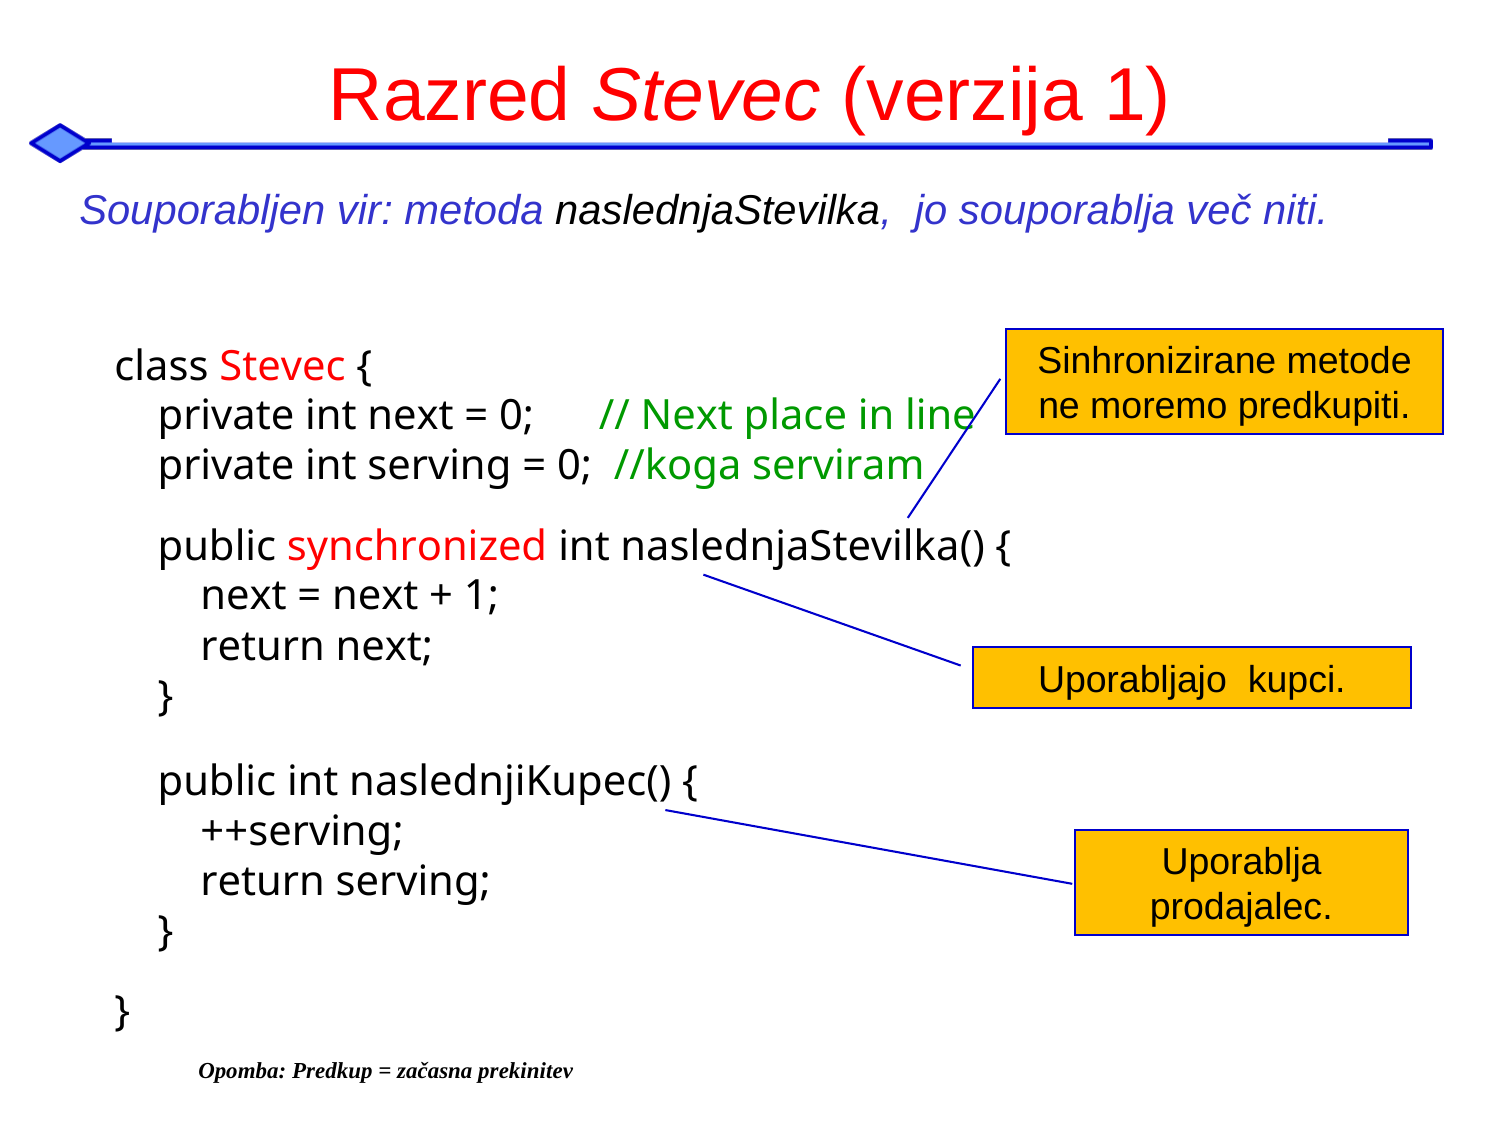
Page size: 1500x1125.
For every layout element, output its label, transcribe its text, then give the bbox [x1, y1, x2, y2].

text_box class Stevec { private int next = 0; // Next place in line private int serving = 0; //koga serviram public synchronized int naslednjaStevilka() { next = next + 1; return next; } public int naslednjiKupec() { ++serving; return serving; } } [99, 330, 1327, 1042]
text_box Sinhronizirane metode ne moremo predkupiti. [1006, 329, 1443, 434]
title Razred Stevec (verzija 1) [111, 37, 1389, 143]
text_box Uporablja prodajalec. [1075, 830, 1408, 935]
picture [28, 122, 1434, 164]
text_box Souporabljen vir: metoda naslednjaStevilka, jo souporablja več niti. [47, 181, 1453, 297]
text_box Opomba: Predkup = začasna prekinitev [183, 1047, 589, 1091]
text_box Uporabljajo kupci. [973, 647, 1411, 708]
